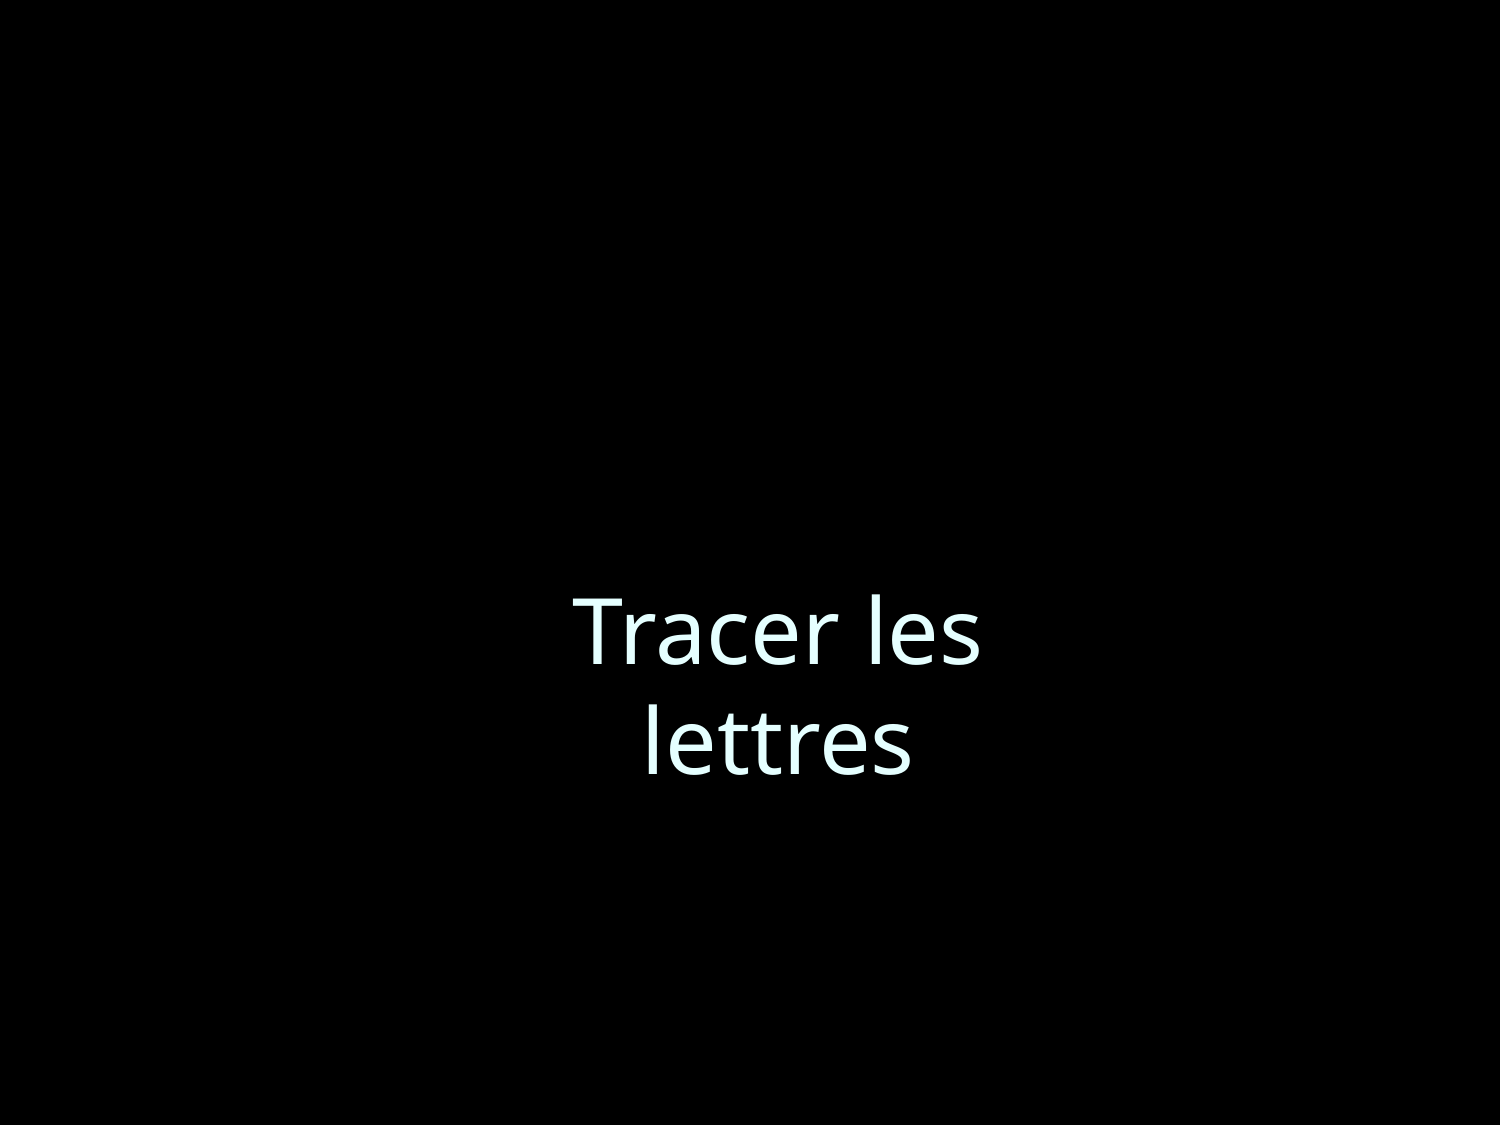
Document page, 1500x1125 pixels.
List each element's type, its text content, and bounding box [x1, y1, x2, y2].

text_box Tracer les lettres [409, 565, 1148, 691]
